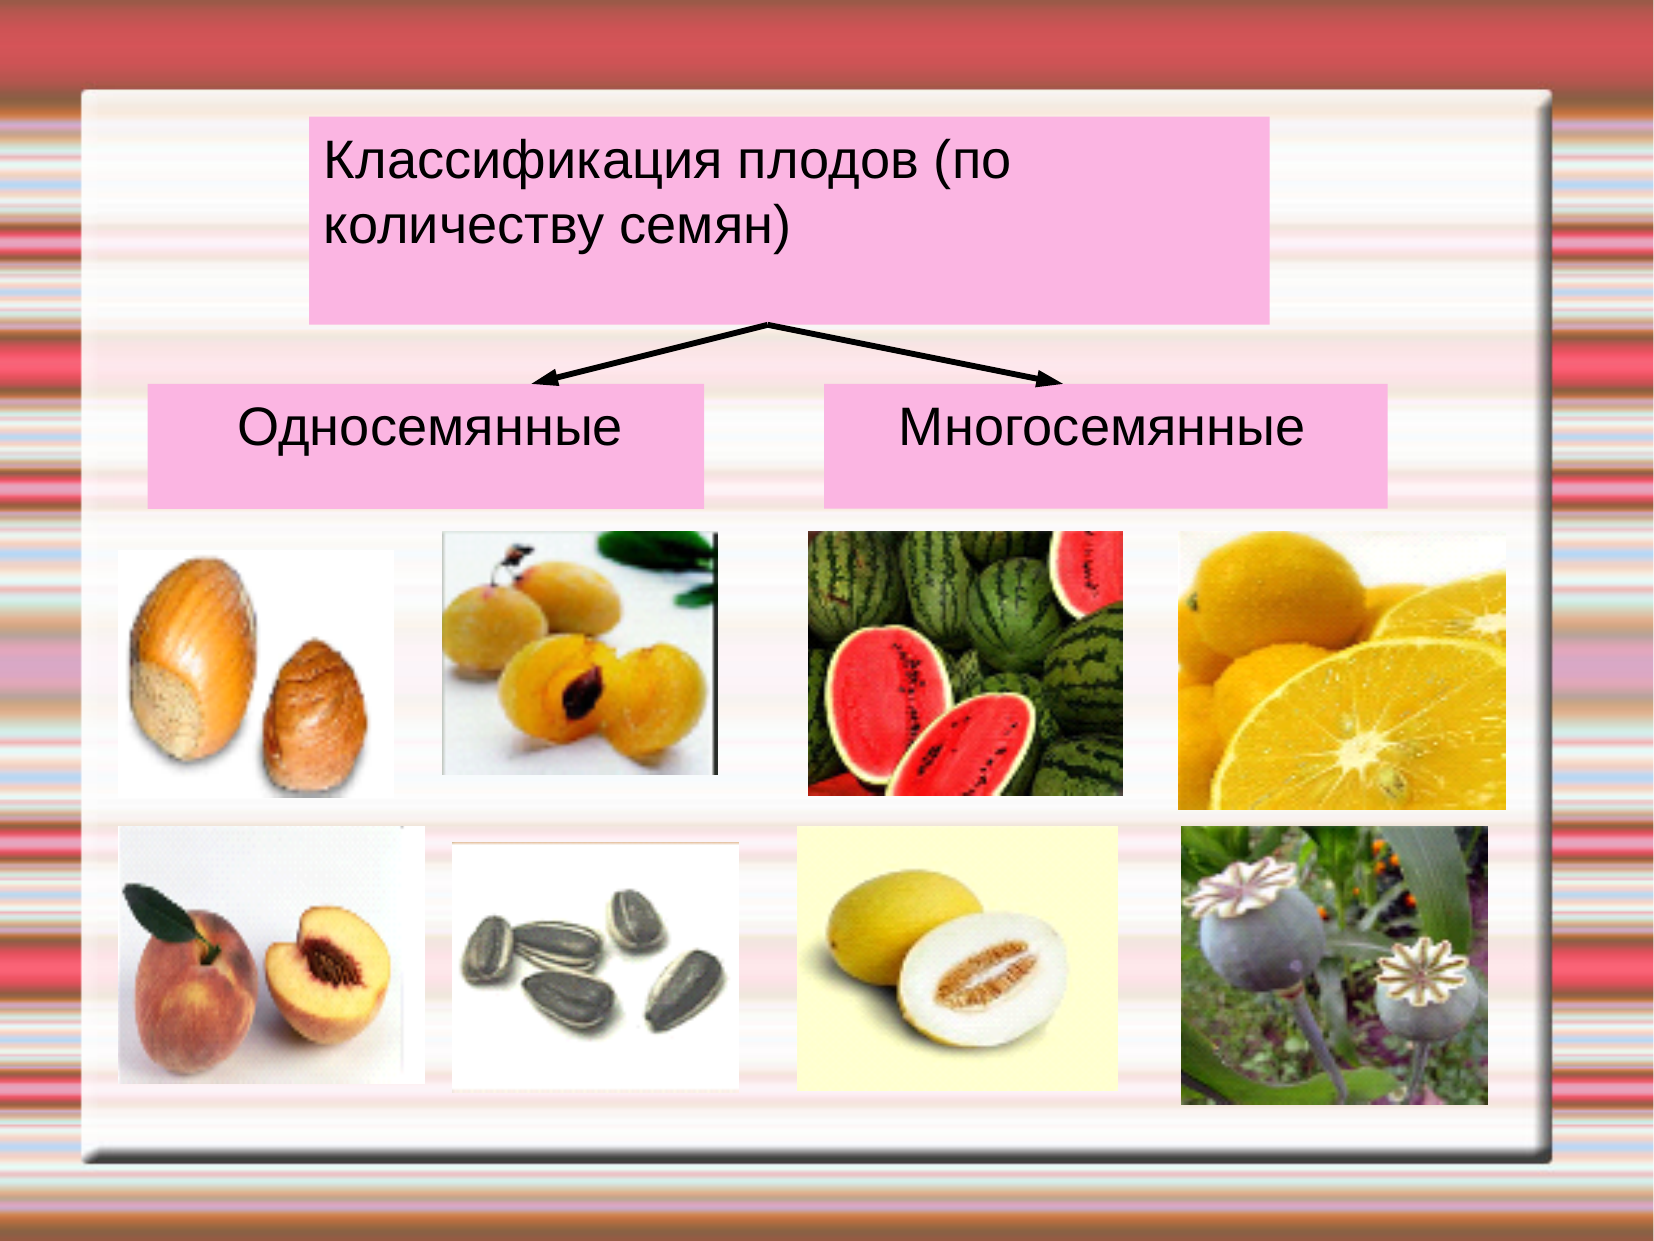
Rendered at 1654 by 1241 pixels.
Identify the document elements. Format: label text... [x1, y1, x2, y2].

text_box Классификация плодов (по количеству семян) [309, 116, 1270, 325]
text_box Многосемянные [824, 383, 1388, 509]
text_box Односемянные [147, 383, 705, 509]
chart [442, 531, 718, 775]
chart [118, 550, 394, 798]
picture [0, 0, 1654, 1241]
